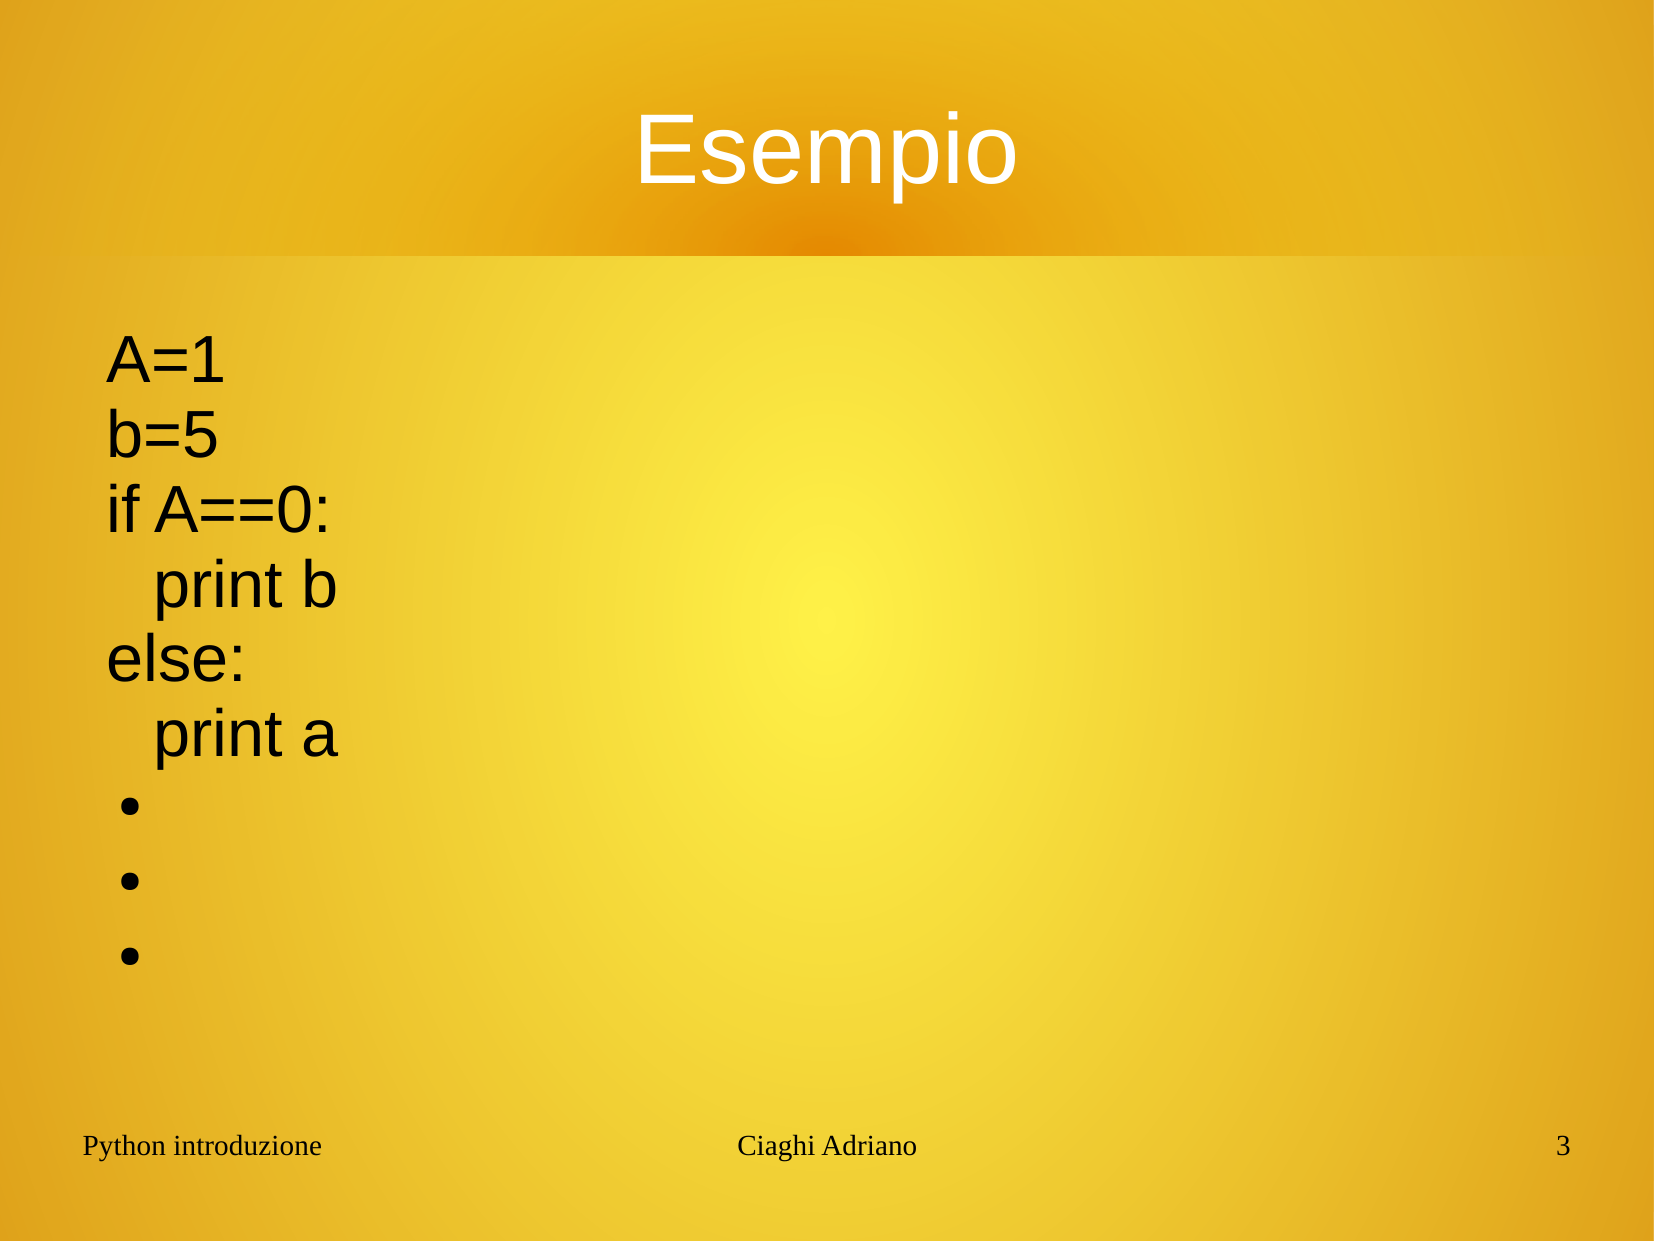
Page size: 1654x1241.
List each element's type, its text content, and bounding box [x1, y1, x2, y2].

subtitle A=1 b=5 if A==0: print b else: print a [82, 299, 1571, 1019]
title Esempio [82, 47, 1571, 252]
